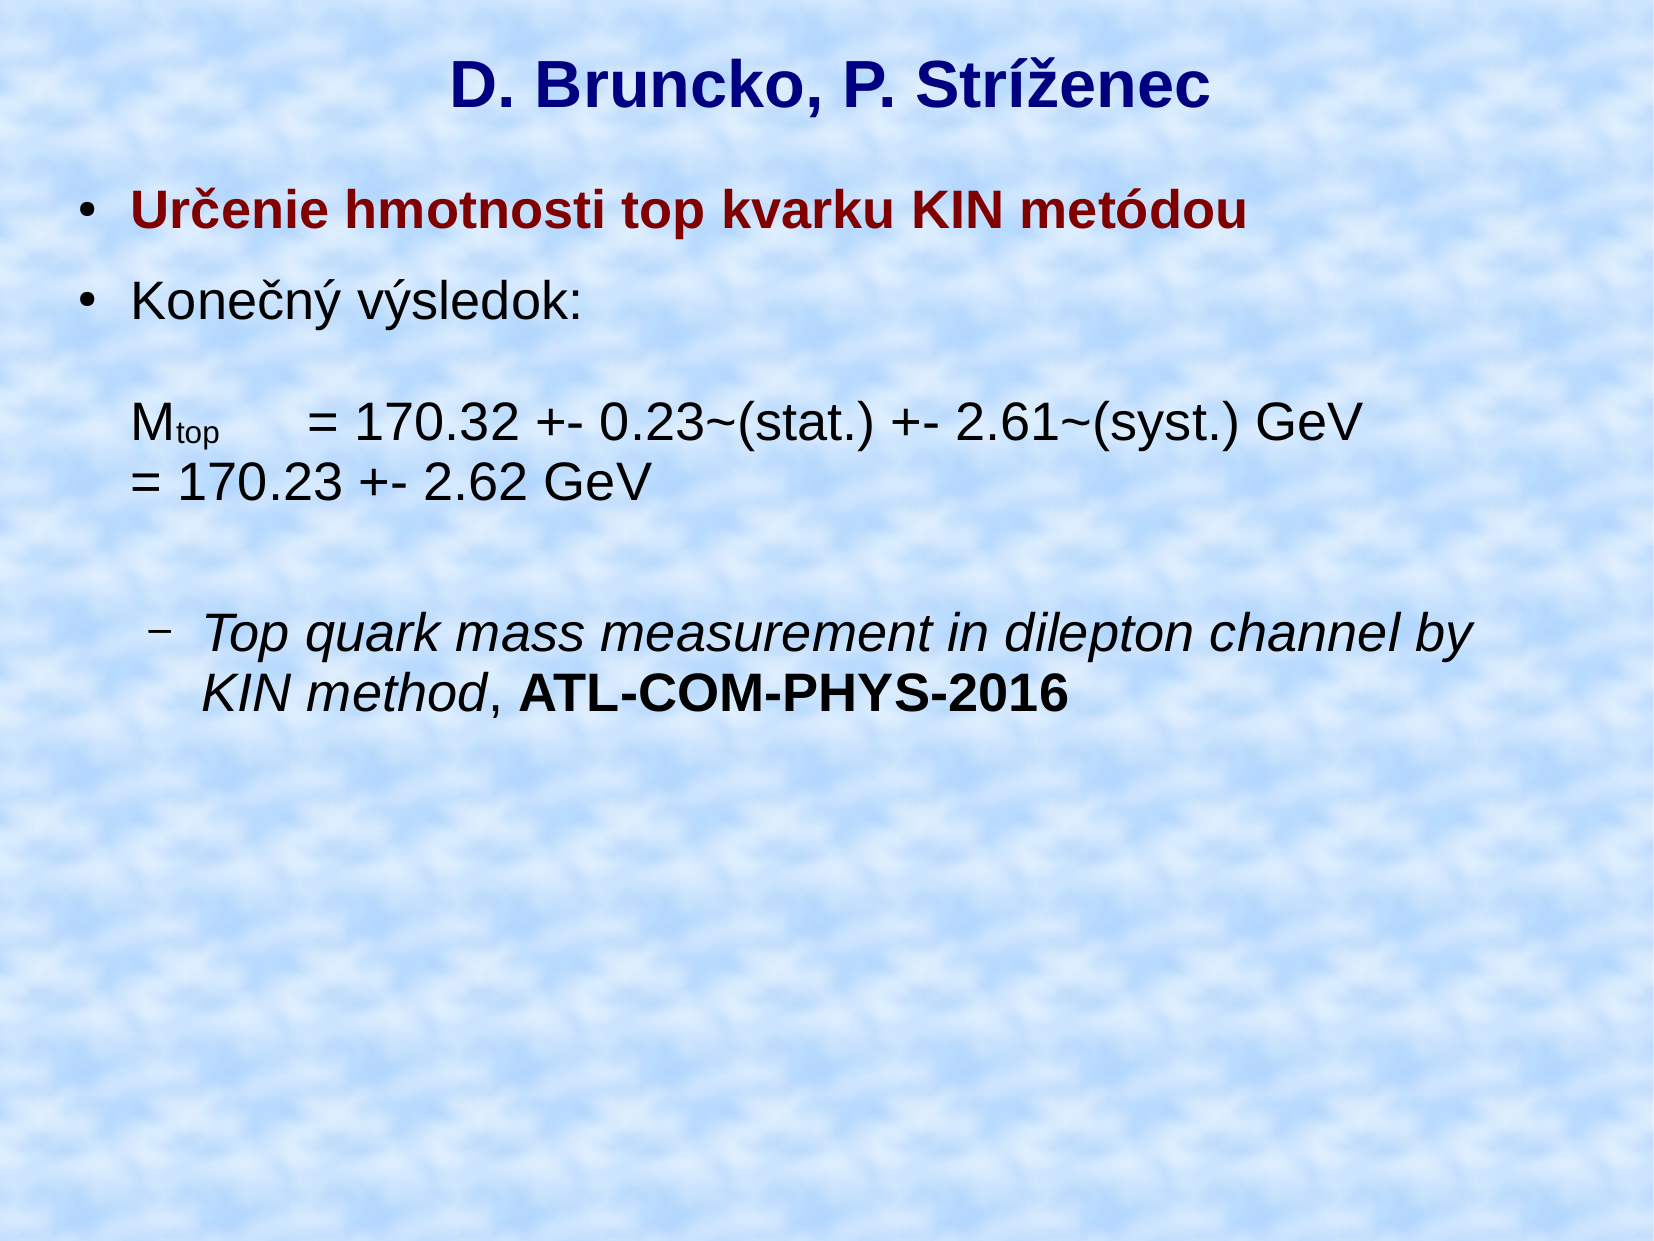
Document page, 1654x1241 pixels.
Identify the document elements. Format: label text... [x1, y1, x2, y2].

picture [0, 0, 1654, 1241]
title D. Bruncko, P. Stríženec [86, 17, 1576, 151]
list Určenie hmotnosti top kvarku KIN metódou Konečný výsledok: Mtop = 170.32 +- 0.23~(stat.) +- 2.61~(syst.) GeV = 170.23 +- 2.62 GeV Top quark mass measurement in dilepton channel by KIN method, ATL-COM-PHYS-2016 [60, 180, 1571, 1186]
